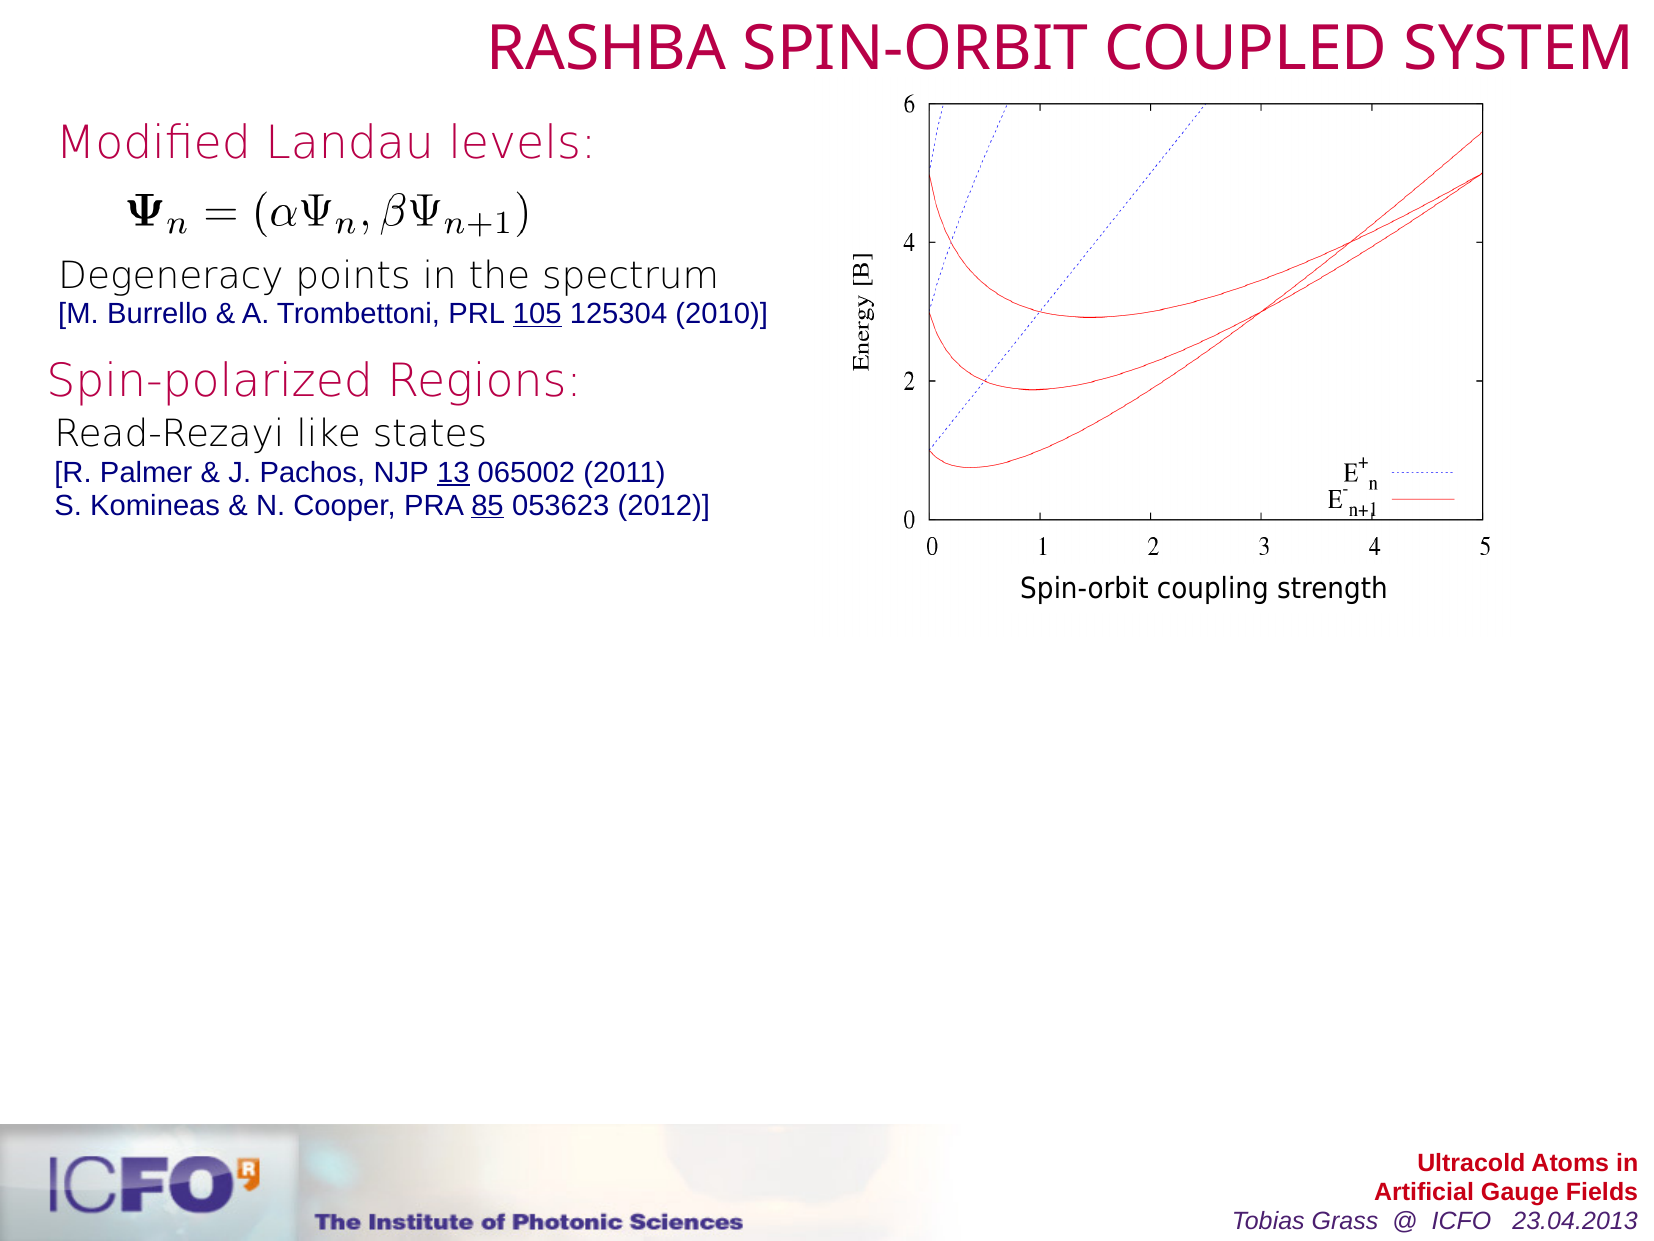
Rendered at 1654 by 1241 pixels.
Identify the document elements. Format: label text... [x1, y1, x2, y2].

text_box Spin-polarized Regions: [31, 346, 788, 415]
text_box Ultracold Atoms in Artificial Gauge Fields Tobias Grass @ ICFO 23.04.2013 [712, 1138, 1654, 1241]
picture [0, 1124, 976, 1241]
text_box Degeneracy points in the spectrum [M. Burrello & A. Trombettoni, PRL 105 125304 (2010)] [43, 246, 807, 338]
picture [127, 191, 527, 237]
text_box Modified Landau levels: [41, 108, 676, 178]
text_box RASHBA SPIN-ORBIT COUPLED SYSTEM [0, 0, 1651, 99]
picture [807, 77, 1512, 638]
text_box Spin-orbit coupling strength [1005, 563, 1403, 613]
text_box Read-Rezayi like states [R. Palmer & J. Pachos, NJP 13 065002 (2011) S. Komineas & N. Cooper, PRA 85 053623 (2012)] [39, 404, 794, 533]
